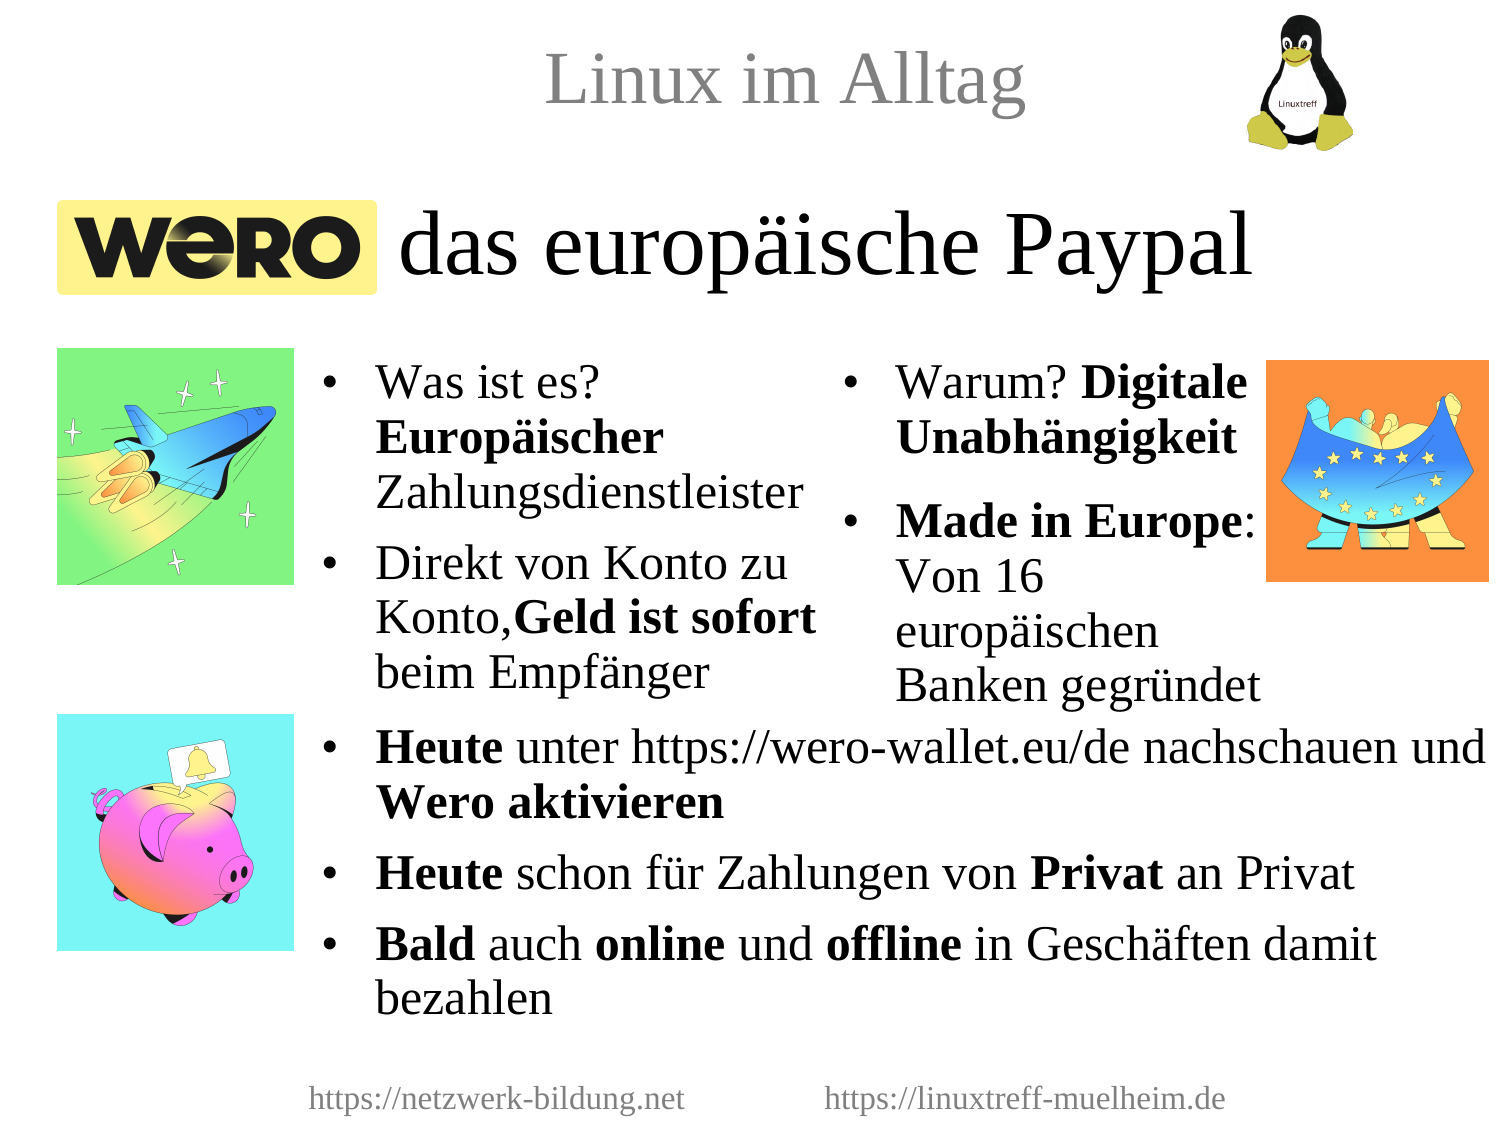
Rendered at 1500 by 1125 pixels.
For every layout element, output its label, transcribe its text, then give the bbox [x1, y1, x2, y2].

picture [1266, 360, 1489, 582]
list Was ist es? Europäischer Zahlungsdienstleister Direkt von Konto zu Konto,Geld ist sofort beim Empfänger [307, 347, 827, 605]
picture [1246, 13, 1353, 152]
text_box https://netzwerk-bildung.net https://linuxtreff-muelheim.de [34, 1070, 1500, 1125]
title das europäische Paypal [82, 167, 1500, 323]
picture [57, 714, 294, 951]
list Heute unter https://wero-wallet.eu/de nachschauen und Wero aktivieren Heute schon für Zahlungen von Privat an Privat Bald auch online und offline in Geschäften damit bezahlen [307, 711, 1500, 970]
picture [57, 200, 377, 295]
list Warum? Digitale Unabhängigkeit Made in Europe: Von 16 europäischen Banken gegründet [827, 347, 1312, 605]
text_box Linux im Alltag [508, 24, 1063, 131]
picture [57, 348, 294, 585]
